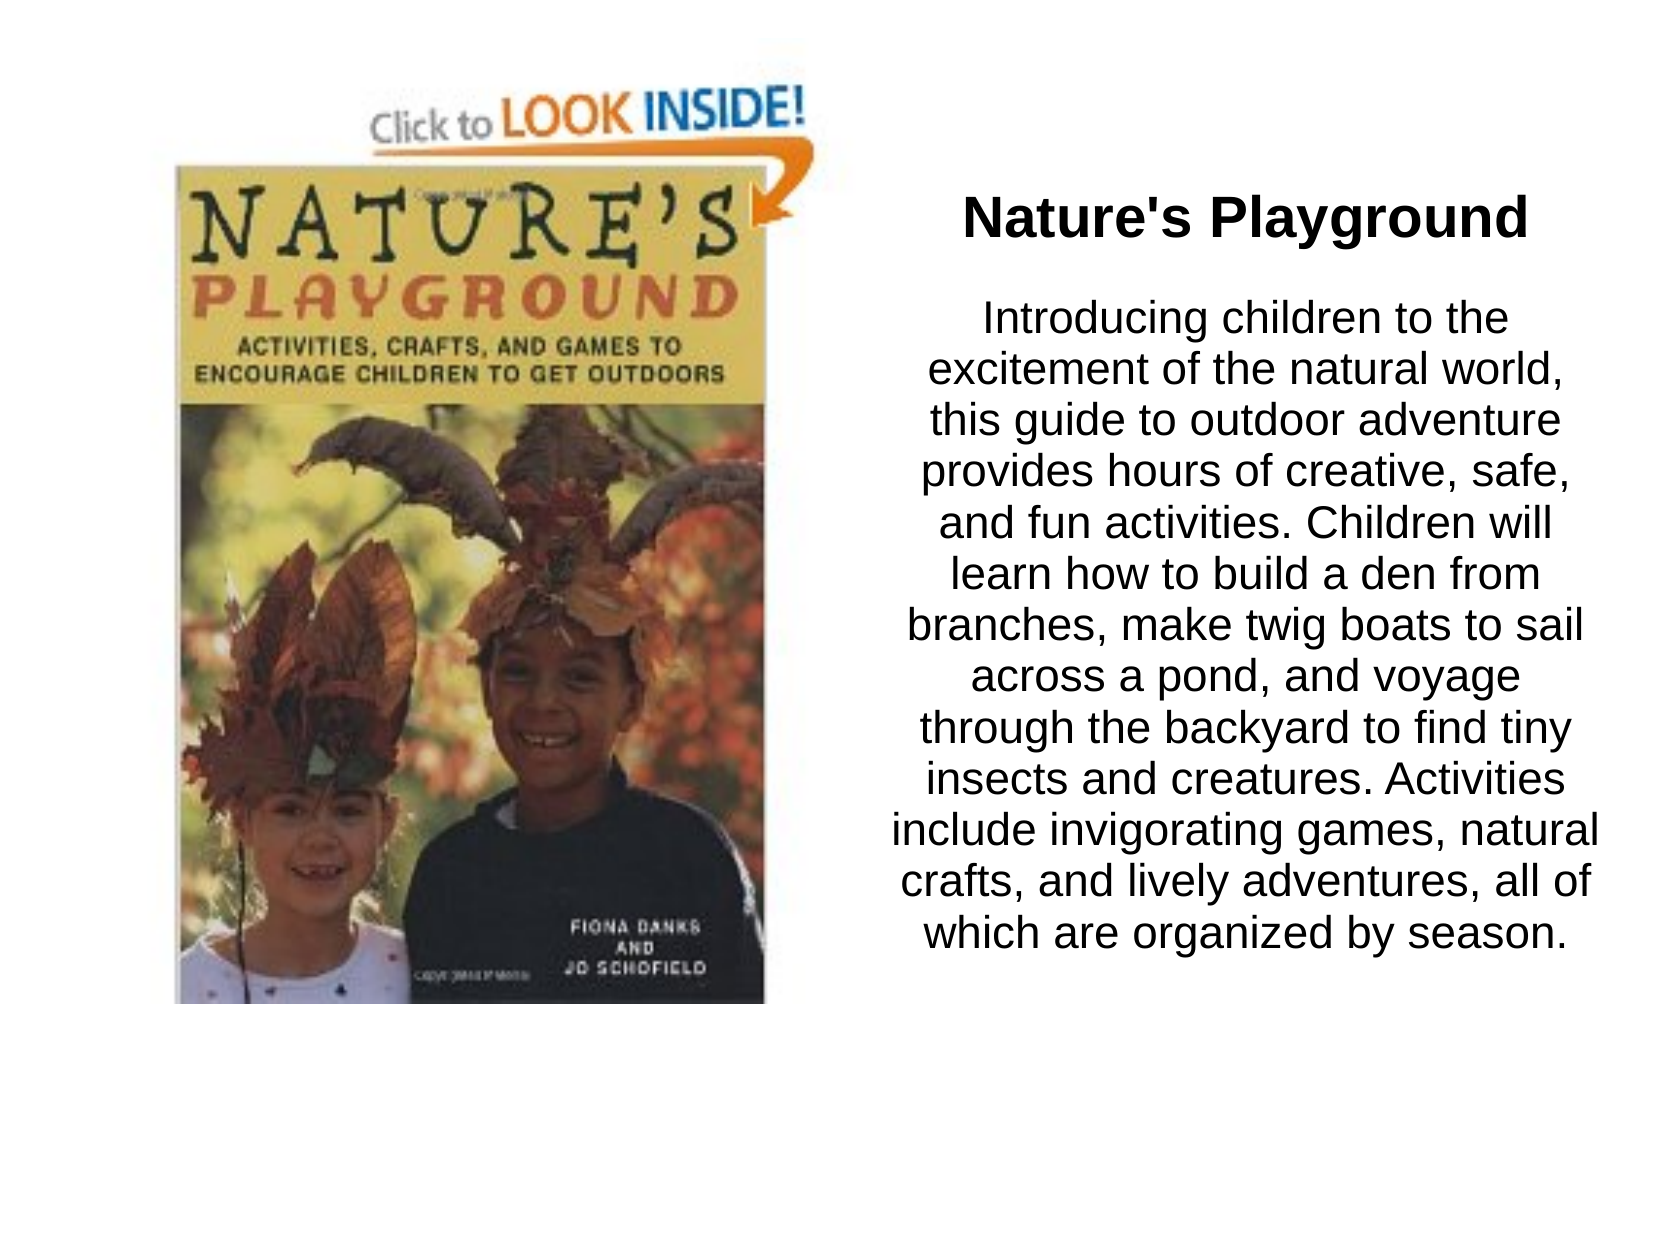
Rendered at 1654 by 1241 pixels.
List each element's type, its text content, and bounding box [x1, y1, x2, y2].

text_box Nature's Playground Introducing children to the excitement of the natural world, this guide to outdoor adventure provides hours of creative, safe, and fun activities. Children will learn how to build a den from branches, make twig boats to sail across a pond, and voyage through the backyard to find tiny insects and creatures. Activities include invigorating games, natural crafts, and lively adventures, all of which are organized by season. [874, 177, 1619, 966]
picture [59, 38, 934, 1004]
